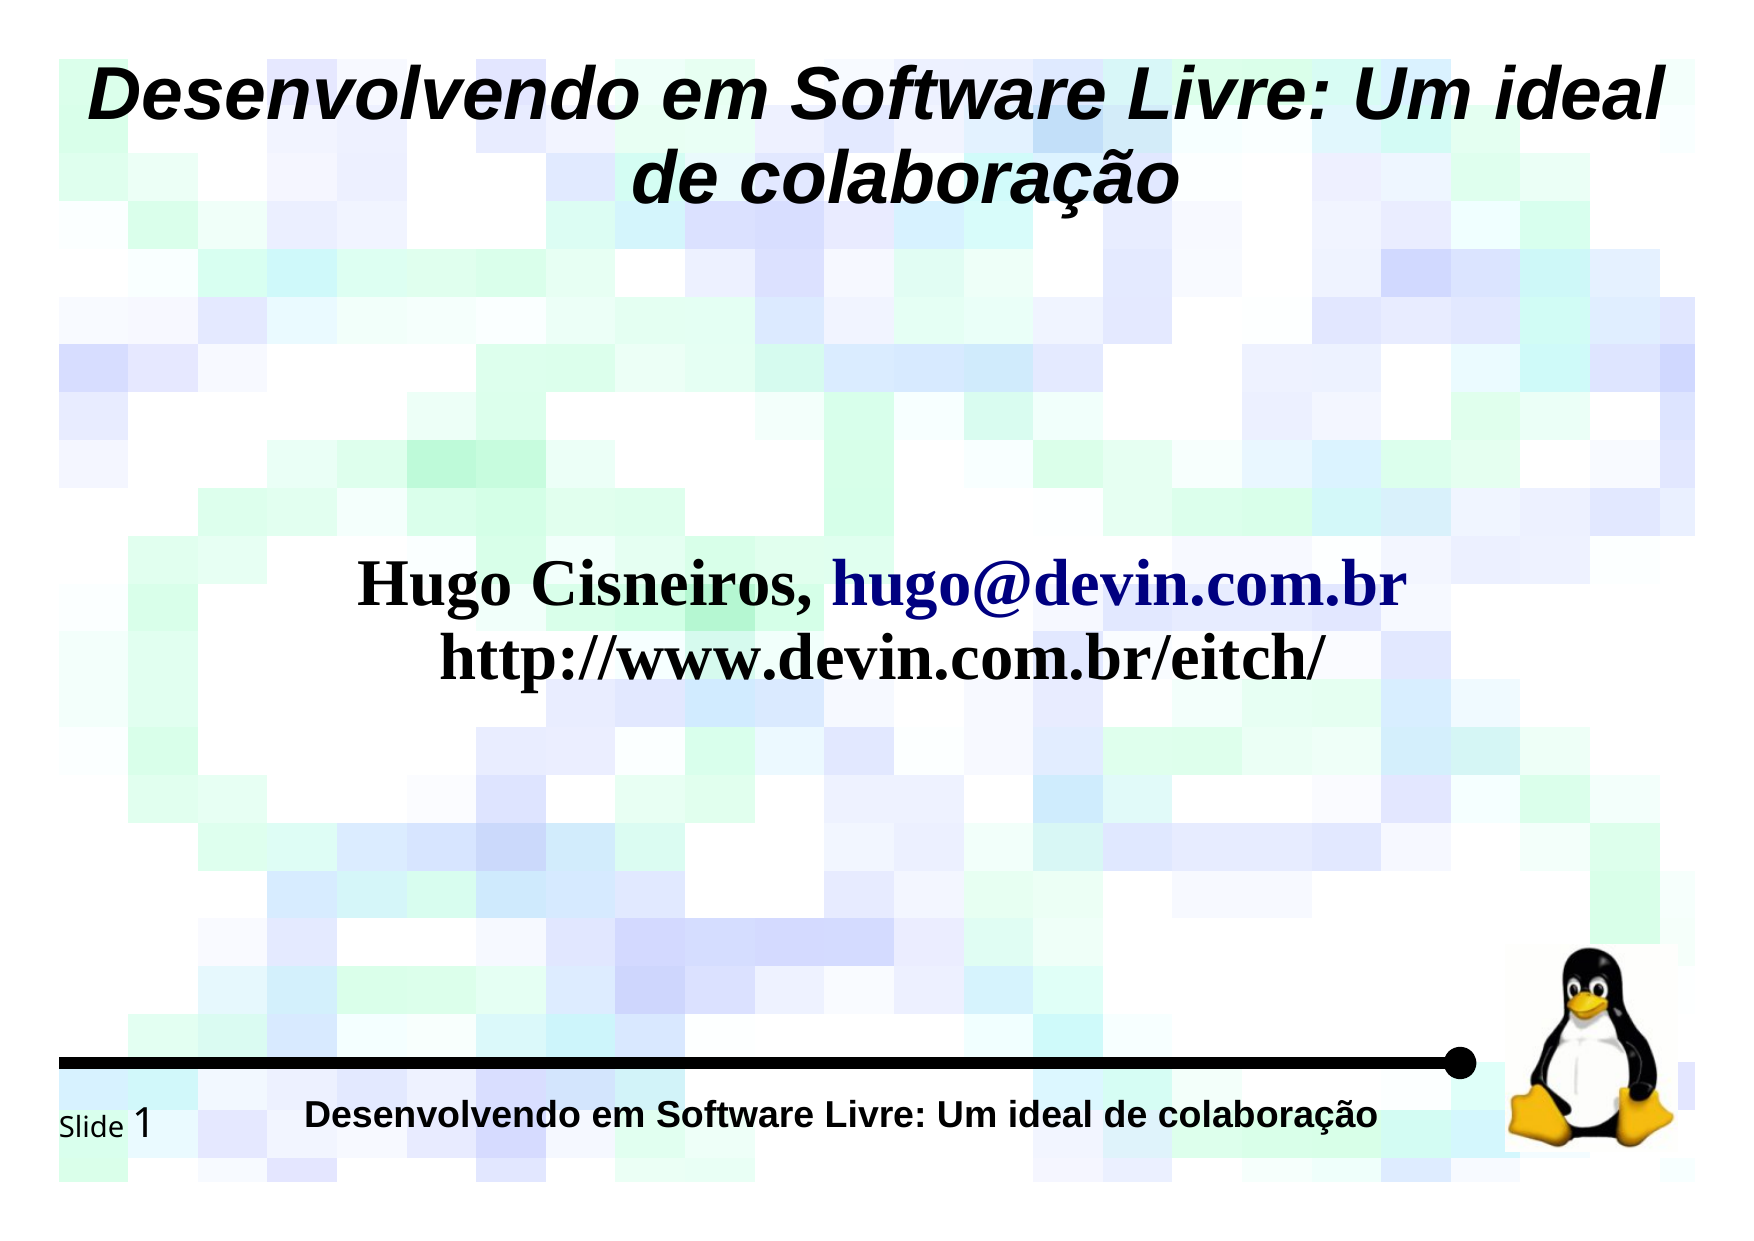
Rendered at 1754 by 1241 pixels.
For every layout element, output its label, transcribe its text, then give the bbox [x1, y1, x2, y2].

subtitle Hugo Cisneiros, hugo@devin.com.br http://www.devin.com.br/eitch/ [71, 236, 1695, 1004]
title Desenvolvendo em Software Livre: Um ideal de colaboração [59, 51, 1695, 220]
picture [1505, 1004, 1678, 1152]
